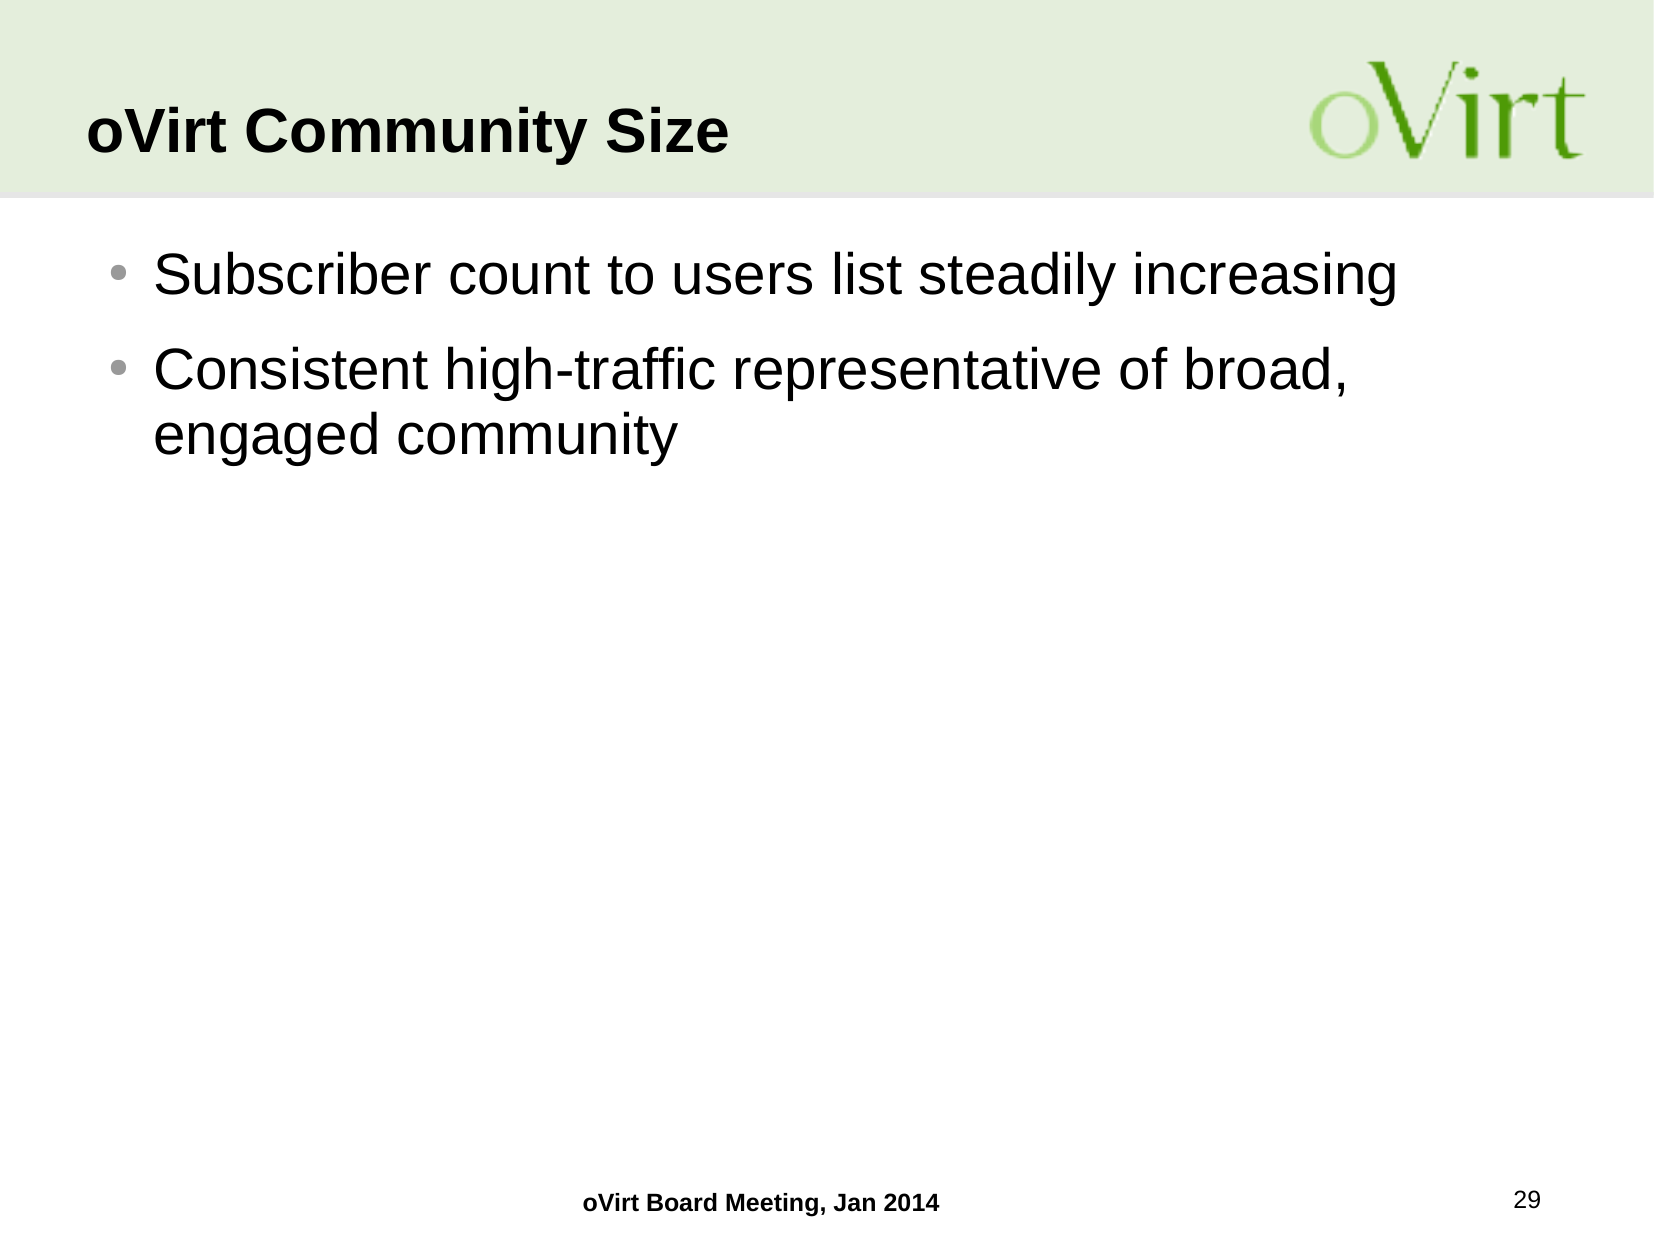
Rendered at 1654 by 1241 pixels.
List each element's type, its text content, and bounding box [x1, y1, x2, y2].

list Subscriber count to users list steadily increasing Consistent high-traffic representative of broad, engaged community [93, 241, 1582, 932]
title oVirt Community Size [86, 36, 1307, 225]
picture [1307, 36, 1613, 180]
